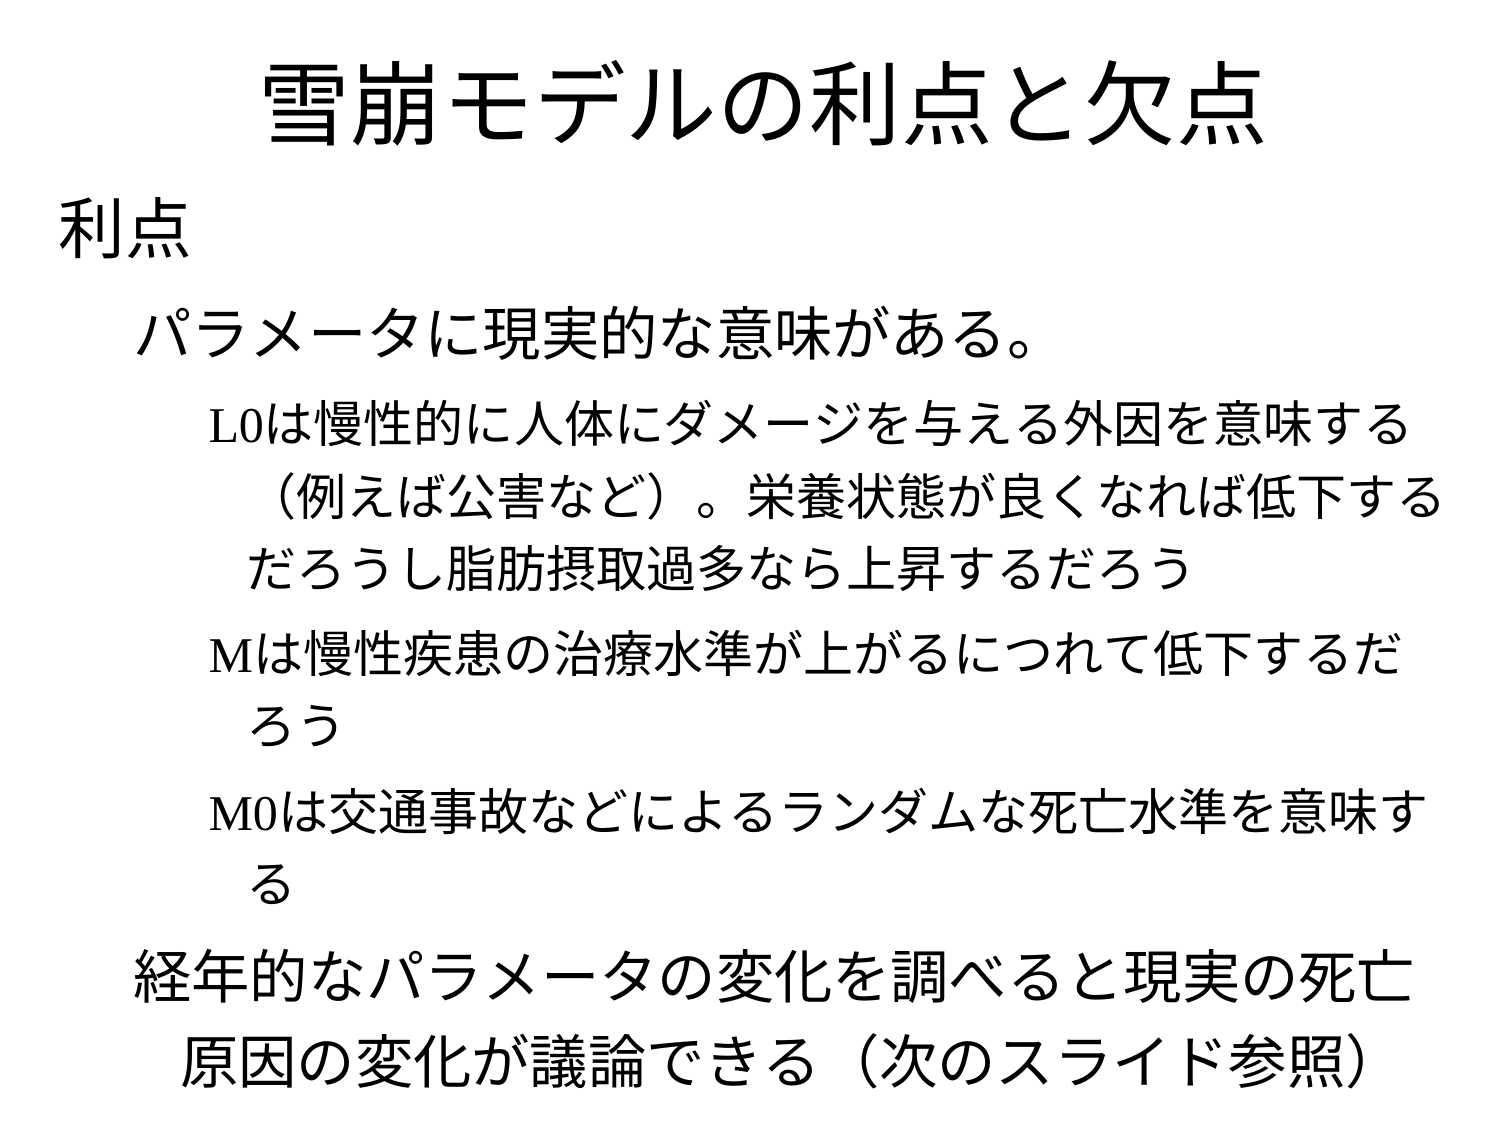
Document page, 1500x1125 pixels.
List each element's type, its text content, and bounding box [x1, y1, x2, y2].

title 雪崩モデルの利点と欠点 [126, 33, 1402, 164]
list 利点 パラメータに現実的な意味がある。 L0は慢性的に人体にダメージを与える外因を意味する（例えば公害など）。栄養状態が良くなれば低下するだろうし脂肪摂取過多なら上昇するだろう Mは慢性疾患の治療水準が上がるにつれて低下するだろう M0は交通事故などによるランダムな死亡水準を意味する 経年的なパラメータの変化を調べると現実の死亡原因の変化が議論できる（次のスライド参照） 個人ベースのシミュレーションに使える 欠点 M0が変化するとか人口移動があるといった現実に対応できない [58, 176, 1453, 1098]
